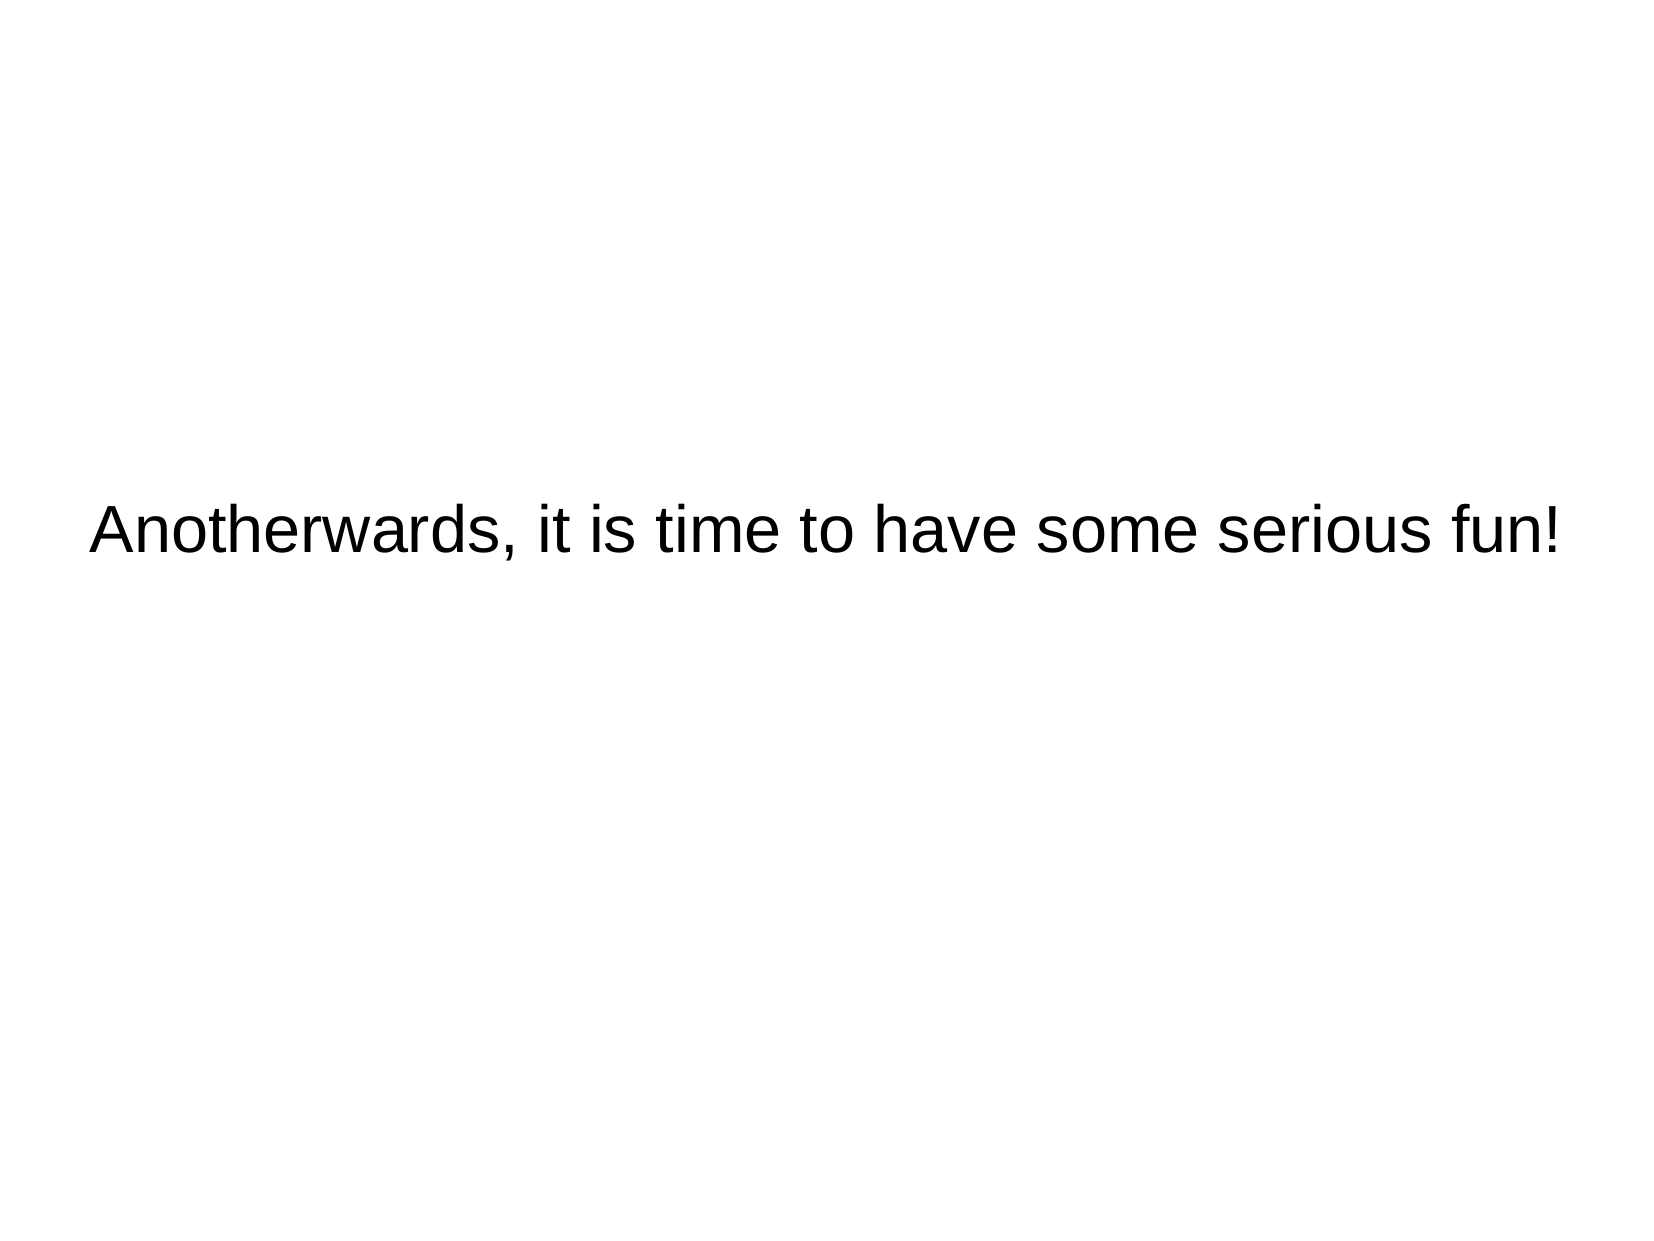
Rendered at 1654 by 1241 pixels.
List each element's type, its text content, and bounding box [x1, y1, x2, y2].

subtitle Anotherwards, it is time to have some serious fun! [82, 49, 1571, 1010]
